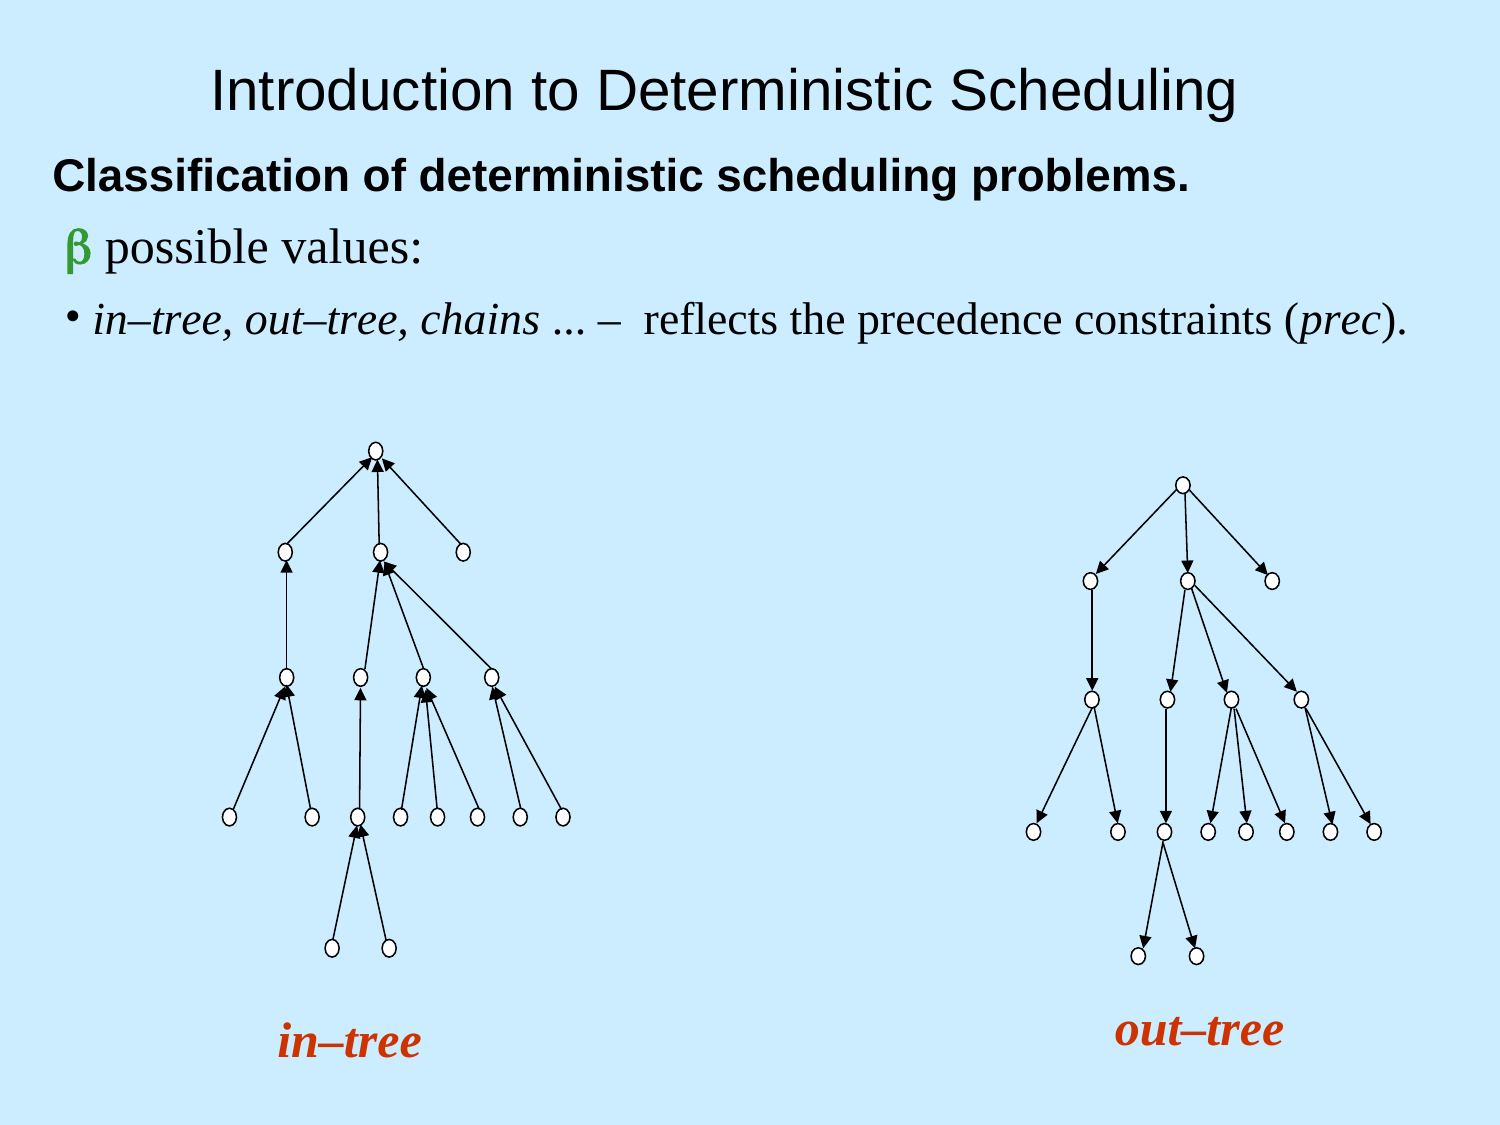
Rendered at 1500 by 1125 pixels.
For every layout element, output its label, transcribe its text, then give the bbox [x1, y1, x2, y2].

title Introduction to Deterministic Scheduling [0, 12, 1450, 163]
text_box [382, 939, 397, 958]
text_box [513, 808, 528, 826]
text_box [1131, 947, 1146, 965]
text_box [1175, 476, 1191, 494]
text_box [1201, 823, 1216, 841]
text_box [1323, 823, 1338, 841]
text_box [305, 808, 320, 826]
text_box [1238, 823, 1254, 841]
text_box [350, 808, 365, 826]
text_box [1224, 691, 1239, 708]
text_box out–tree [1100, 987, 1376, 1063]
text_box [456, 543, 471, 562]
text_box [1026, 823, 1041, 841]
text_box [430, 808, 445, 826]
text_box [555, 808, 571, 826]
text_box [368, 442, 383, 460]
text_box [1189, 947, 1204, 965]
text_box [222, 808, 237, 826]
text_box [470, 808, 485, 826]
text_box [373, 543, 388, 561]
text_box in–tree [262, 999, 538, 1076]
text_box  possible values: in–tree, out–tree, chains ... – reflects the precedence constraints (prec). [50, 212, 1463, 352]
text_box [1366, 823, 1382, 841]
text_box [1083, 572, 1098, 590]
text_box [1084, 691, 1100, 708]
text_box [1279, 823, 1295, 841]
text_box Classification of deterministic scheduling problems. [37, 137, 1326, 208]
text_box [393, 808, 408, 826]
text_box [278, 543, 293, 561]
text_box [484, 668, 499, 687]
text_box [1180, 572, 1196, 590]
text_box [1160, 691, 1175, 709]
text_box [1265, 572, 1280, 590]
text_box [416, 669, 431, 687]
text_box [1110, 823, 1126, 841]
text_box [279, 668, 294, 686]
text_box [353, 668, 368, 687]
text_box [325, 939, 340, 958]
text_box [1157, 823, 1172, 841]
text_box [1294, 691, 1309, 709]
